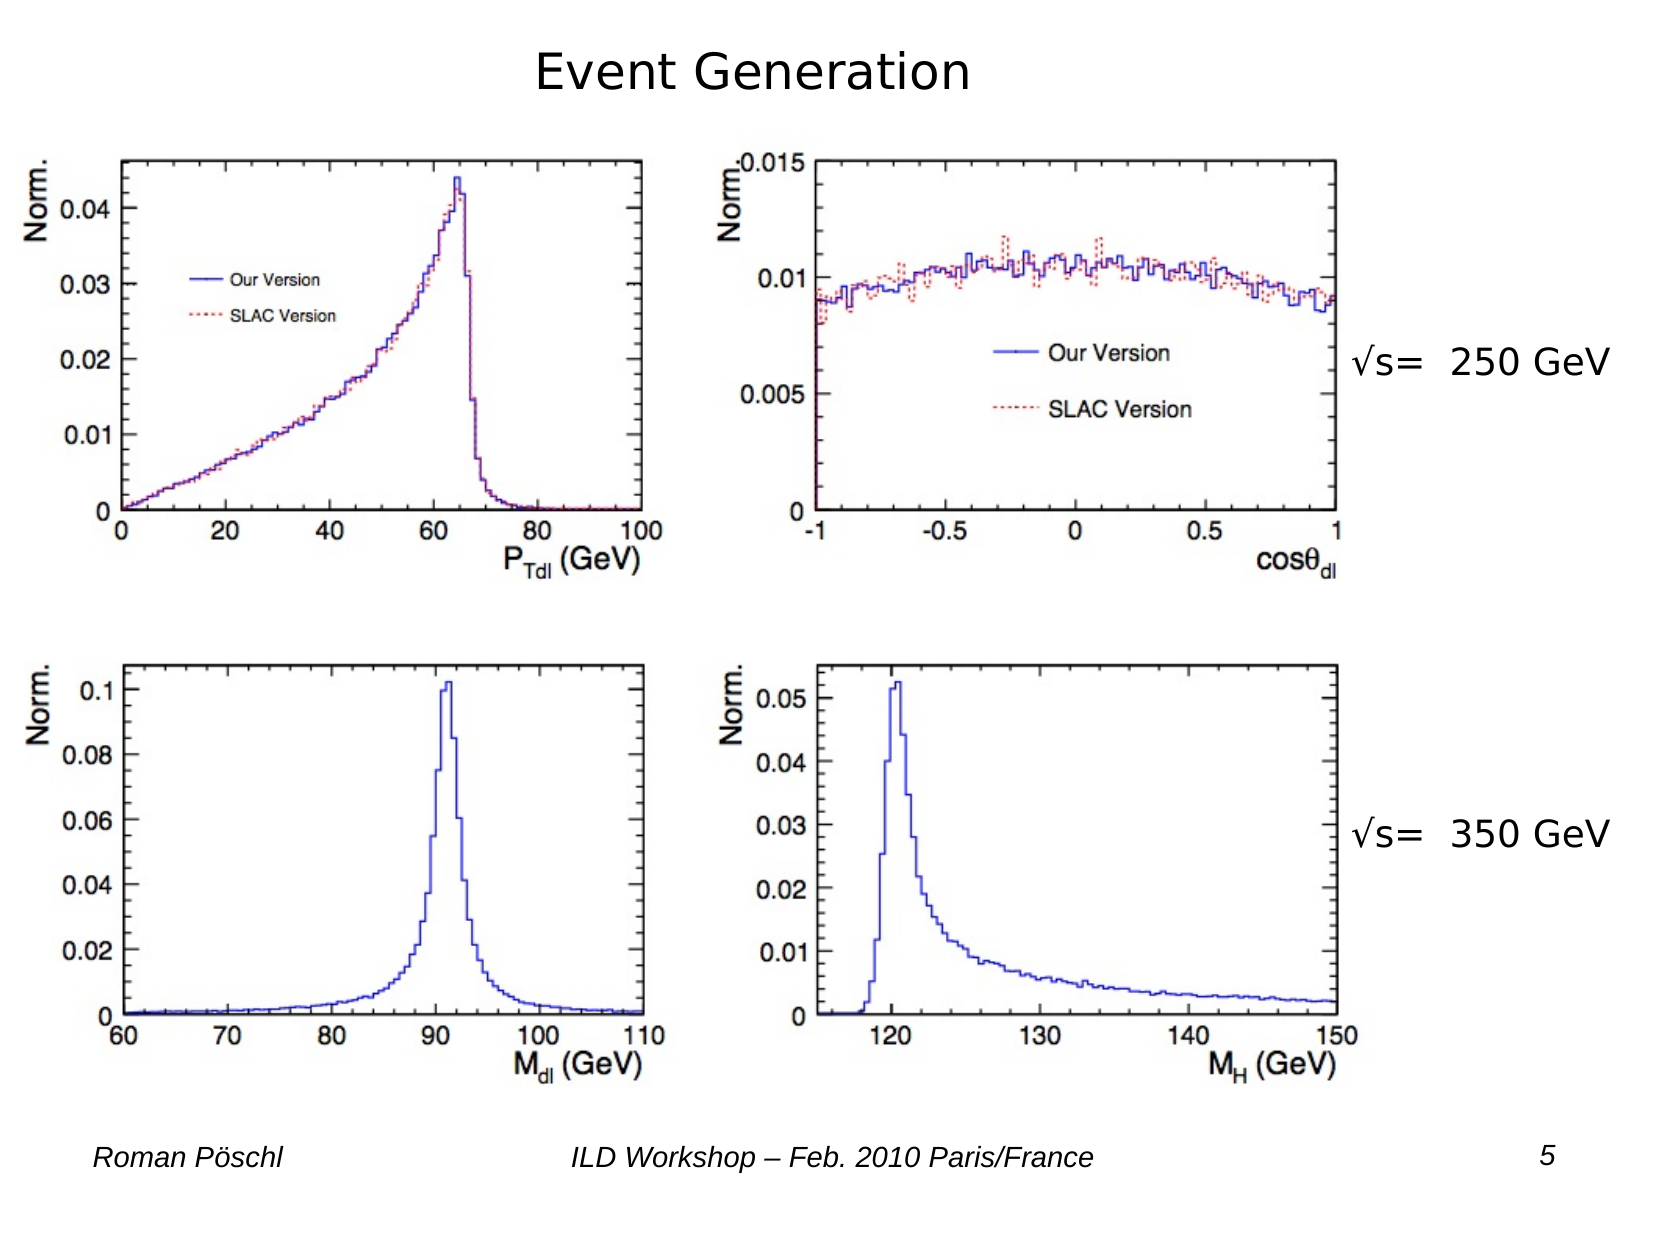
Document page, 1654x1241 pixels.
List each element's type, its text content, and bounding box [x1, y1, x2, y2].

text_box √s= 250 GeV [1350, 340, 1626, 384]
picture [1, 131, 1442, 1112]
text_box Event Generation [534, 42, 964, 102]
text_box √s= 350 GeV [1350, 812, 1626, 857]
